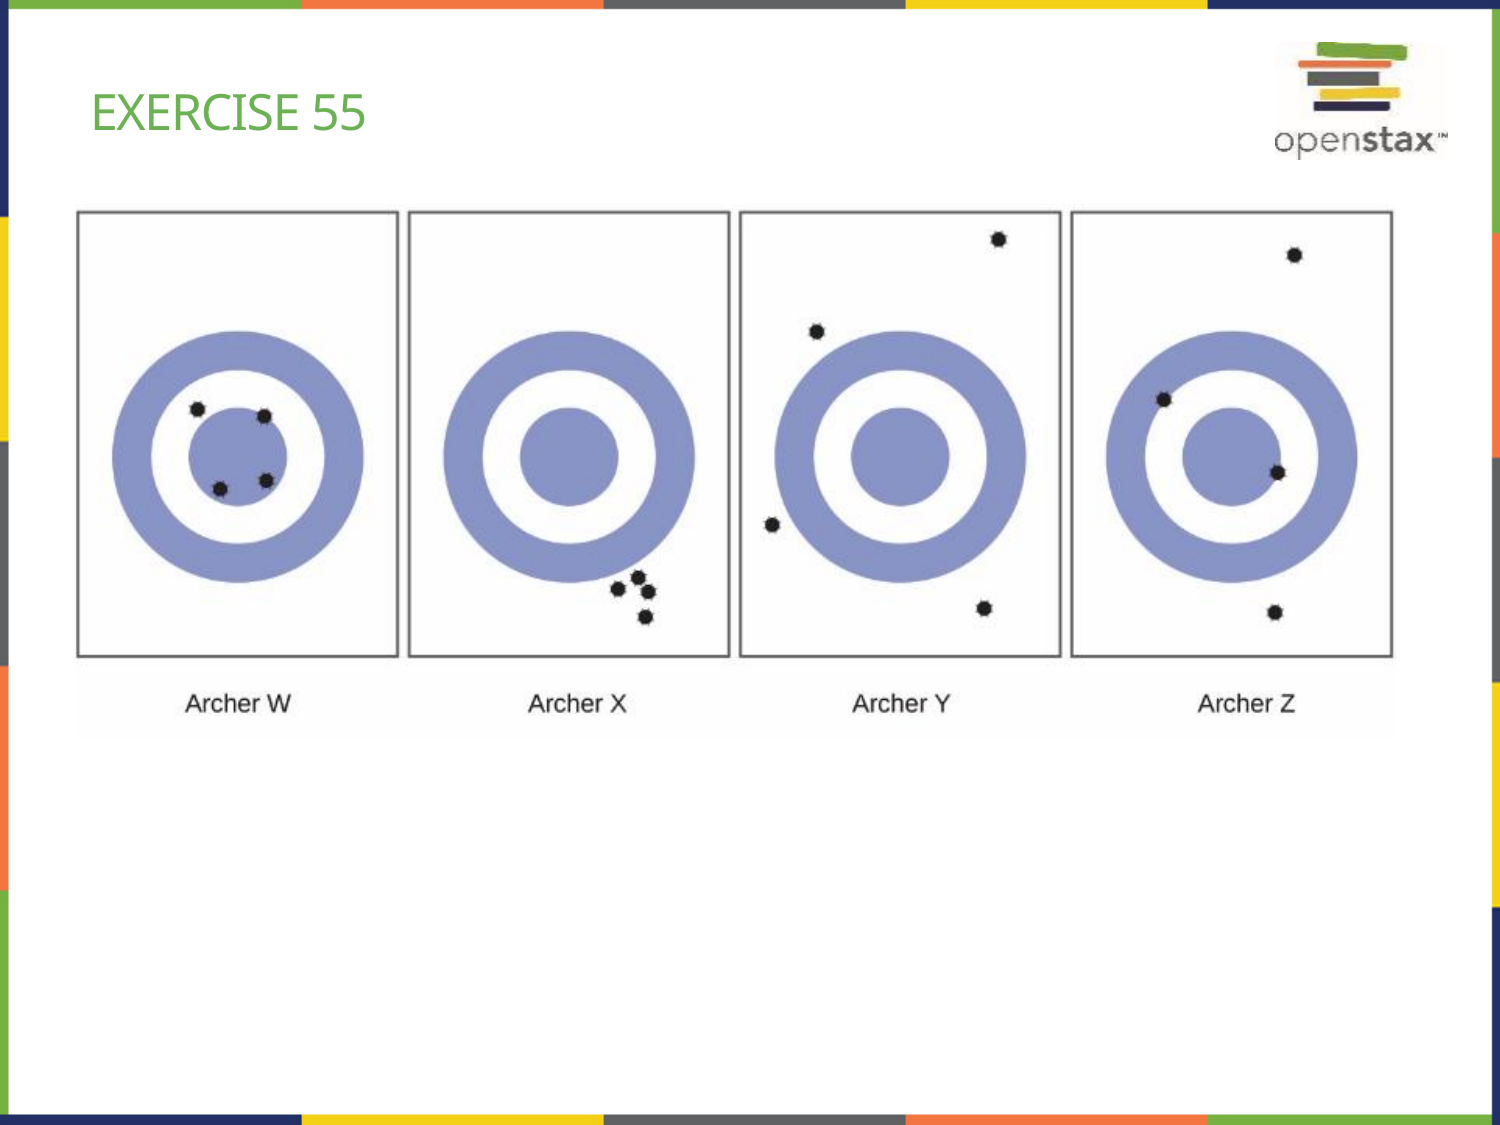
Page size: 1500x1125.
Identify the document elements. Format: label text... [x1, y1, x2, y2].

title EXERCISE 55 [75, 39, 1398, 148]
picture [0, 0, 1500, 1125]
